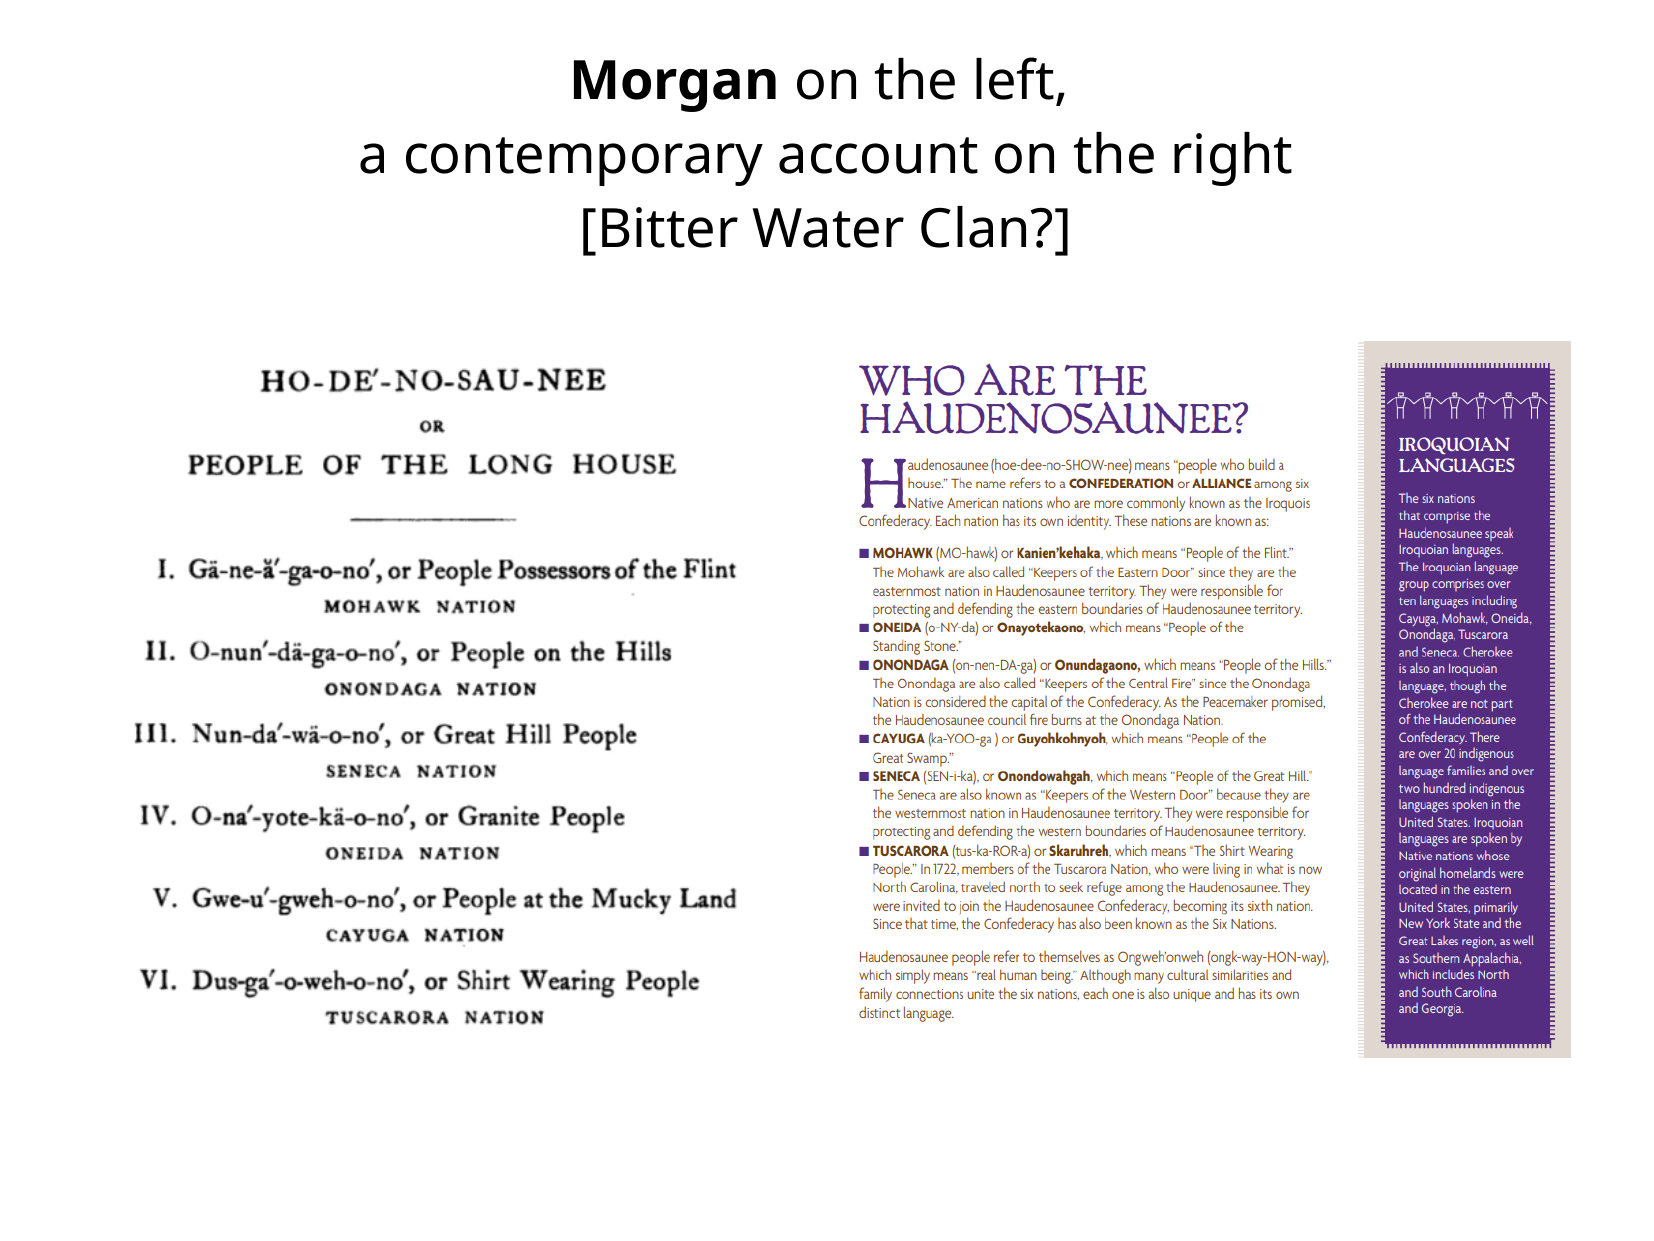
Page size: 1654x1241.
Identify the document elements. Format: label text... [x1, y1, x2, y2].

picture [844, 341, 1571, 1058]
title Morgan on the left, a contemporary account on the right [Bitter Water Clan?] [82, 49, 1571, 257]
picture [82, 347, 809, 1052]
